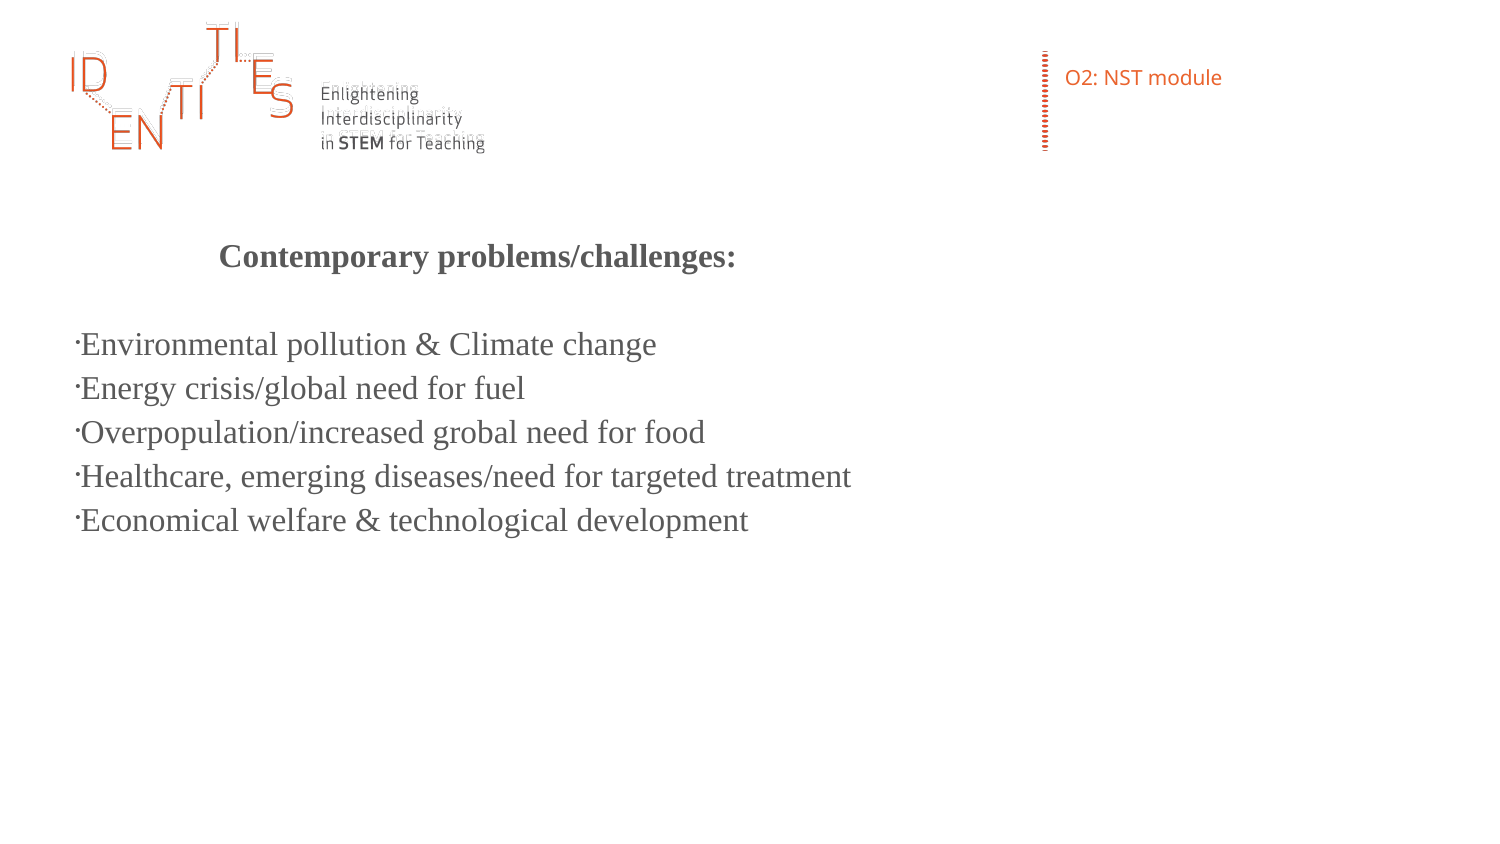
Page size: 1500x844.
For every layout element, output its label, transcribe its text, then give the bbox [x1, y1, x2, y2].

text_box Contemporary problems/challenges: Environmental pollution & Climate change Energy crisis/global need for fuel Overpopulation/increased grobal need for food Healthcare, emerging diseases/need for targeted treatment Economical welfare & technological development [60, 156, 1456, 740]
picture [71, 18, 485, 157]
text_box O2: NST module [1051, 57, 1472, 139]
picture [1042, 51, 1051, 151]
